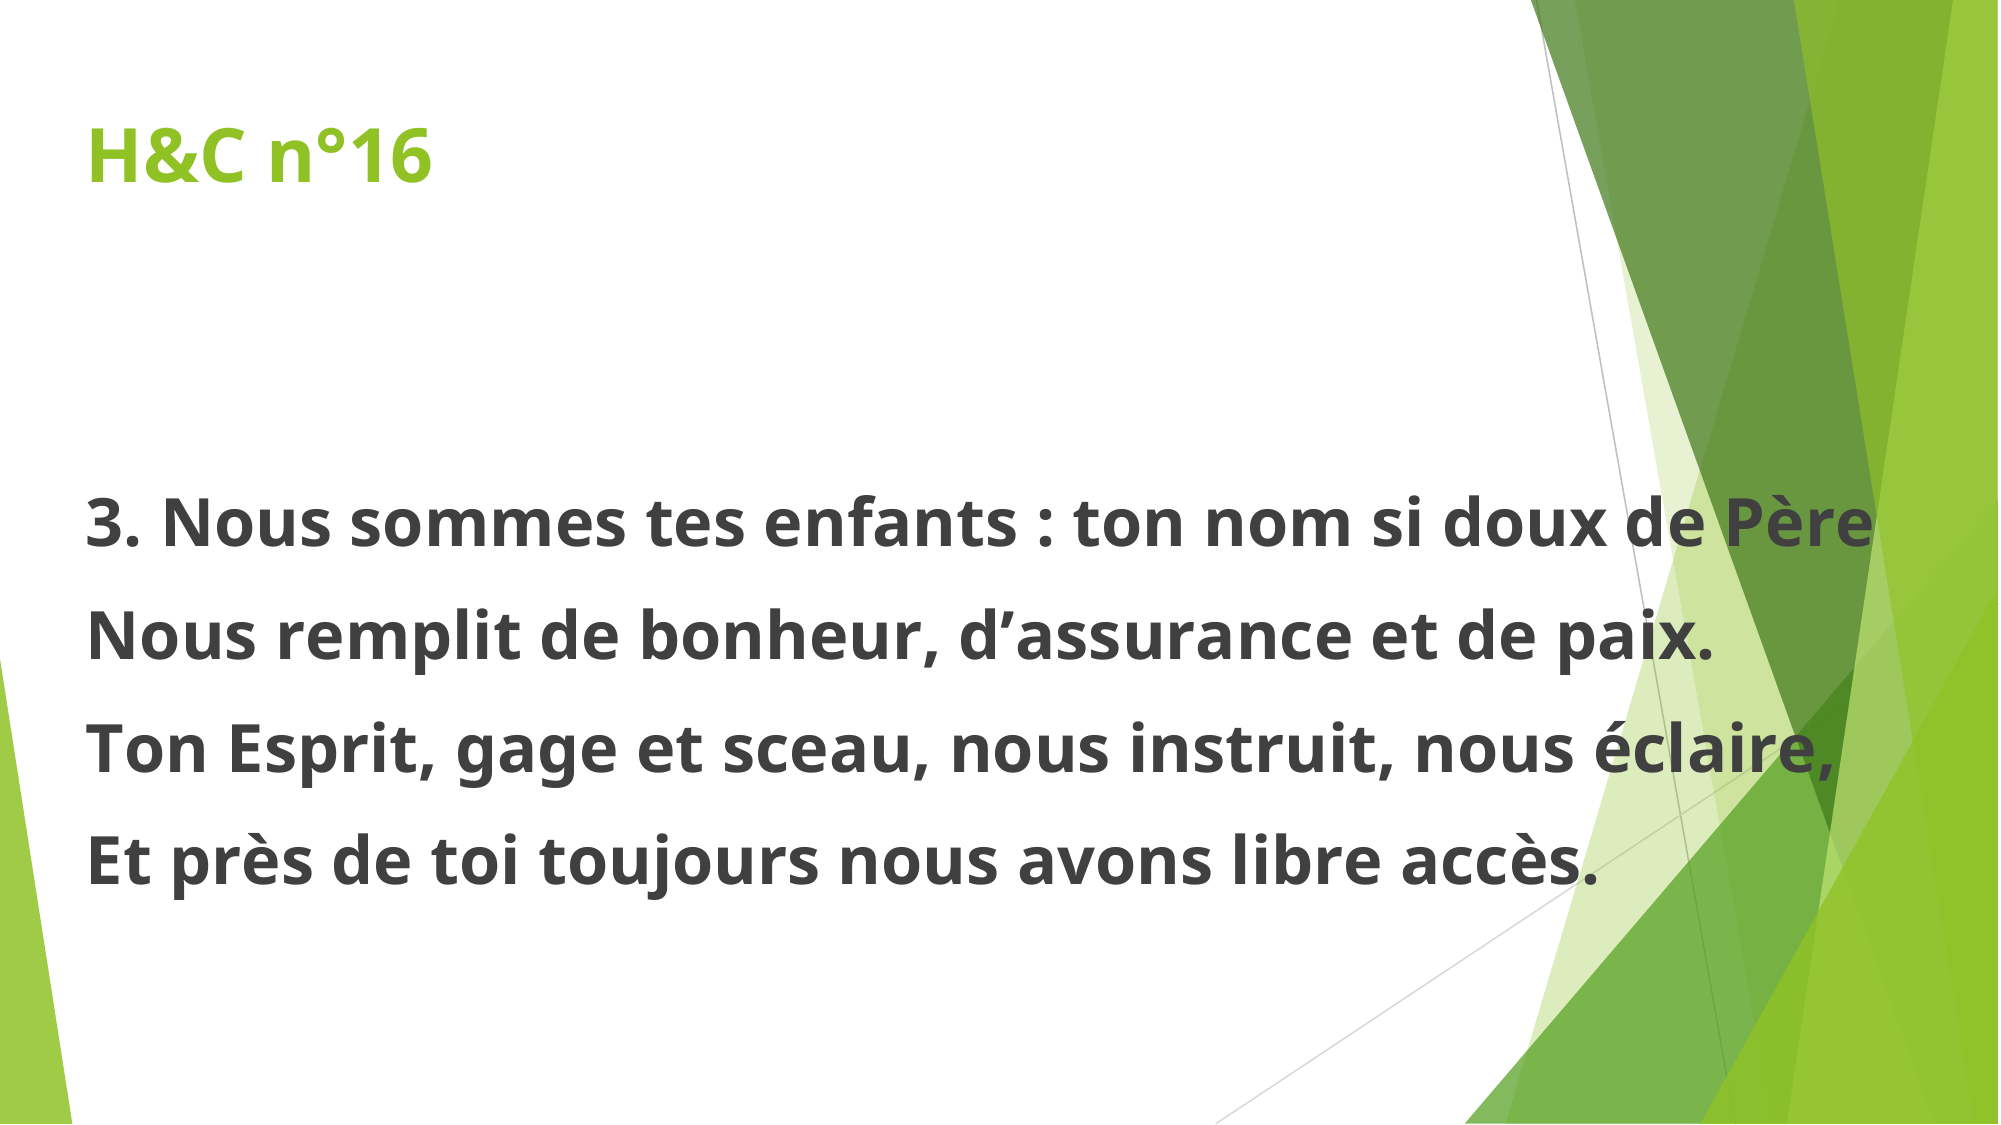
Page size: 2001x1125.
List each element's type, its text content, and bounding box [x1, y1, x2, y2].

text_box 3. Nous sommes tes enfants : ton nom si doux de Père Nous remplit de bonheur, d’assurance et de paix. Ton Esprit, gage et sceau, nous instruit, nous éclaire, Et près de toi toujours nous avons libre accès. [70, 460, 1973, 1037]
text_box H&C n°16 [70, 99, 1522, 237]
